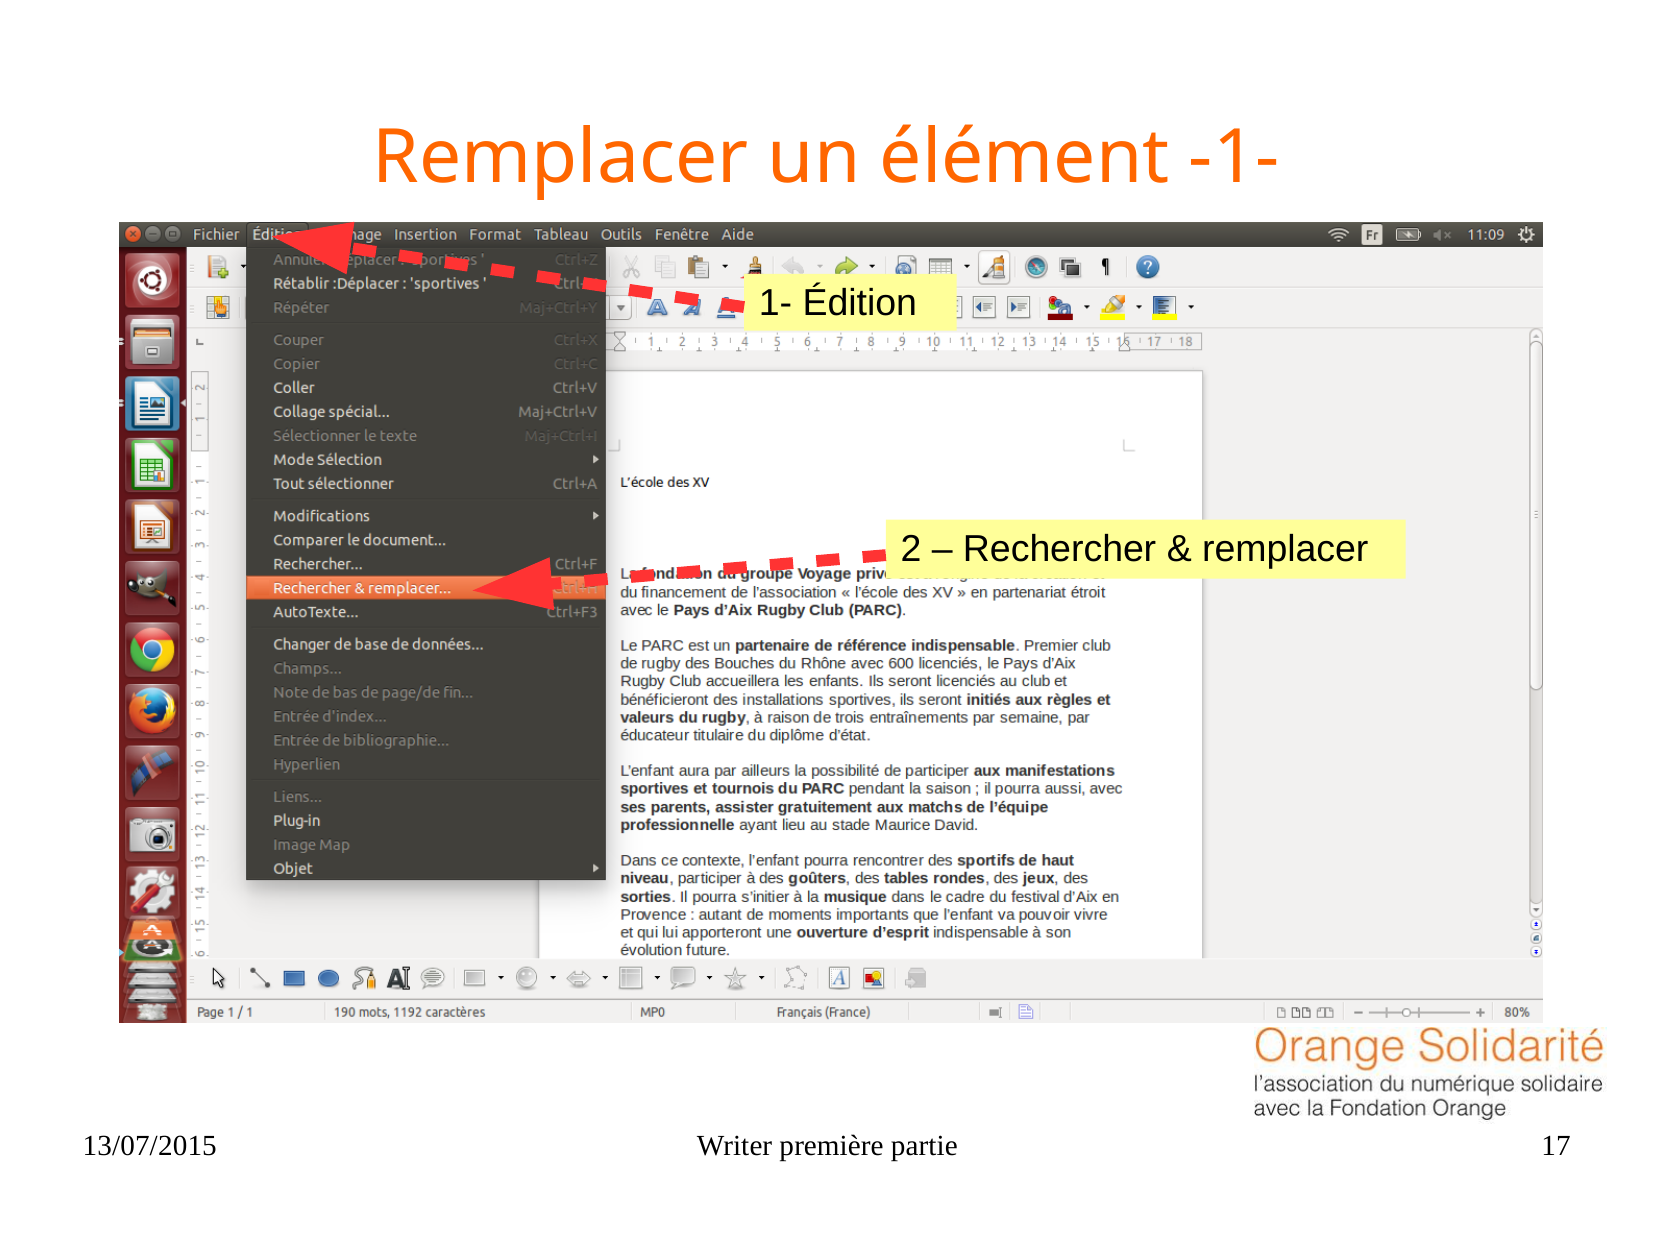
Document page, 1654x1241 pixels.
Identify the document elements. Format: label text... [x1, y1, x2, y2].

picture [1254, 1027, 1607, 1126]
picture [119, 222, 1543, 1023]
text_box 1- Édition [744, 273, 957, 331]
text_box 2 – Rechercher & remplacer [885, 519, 1406, 579]
title Remplacer un élément -1- [82, 49, 1571, 257]
